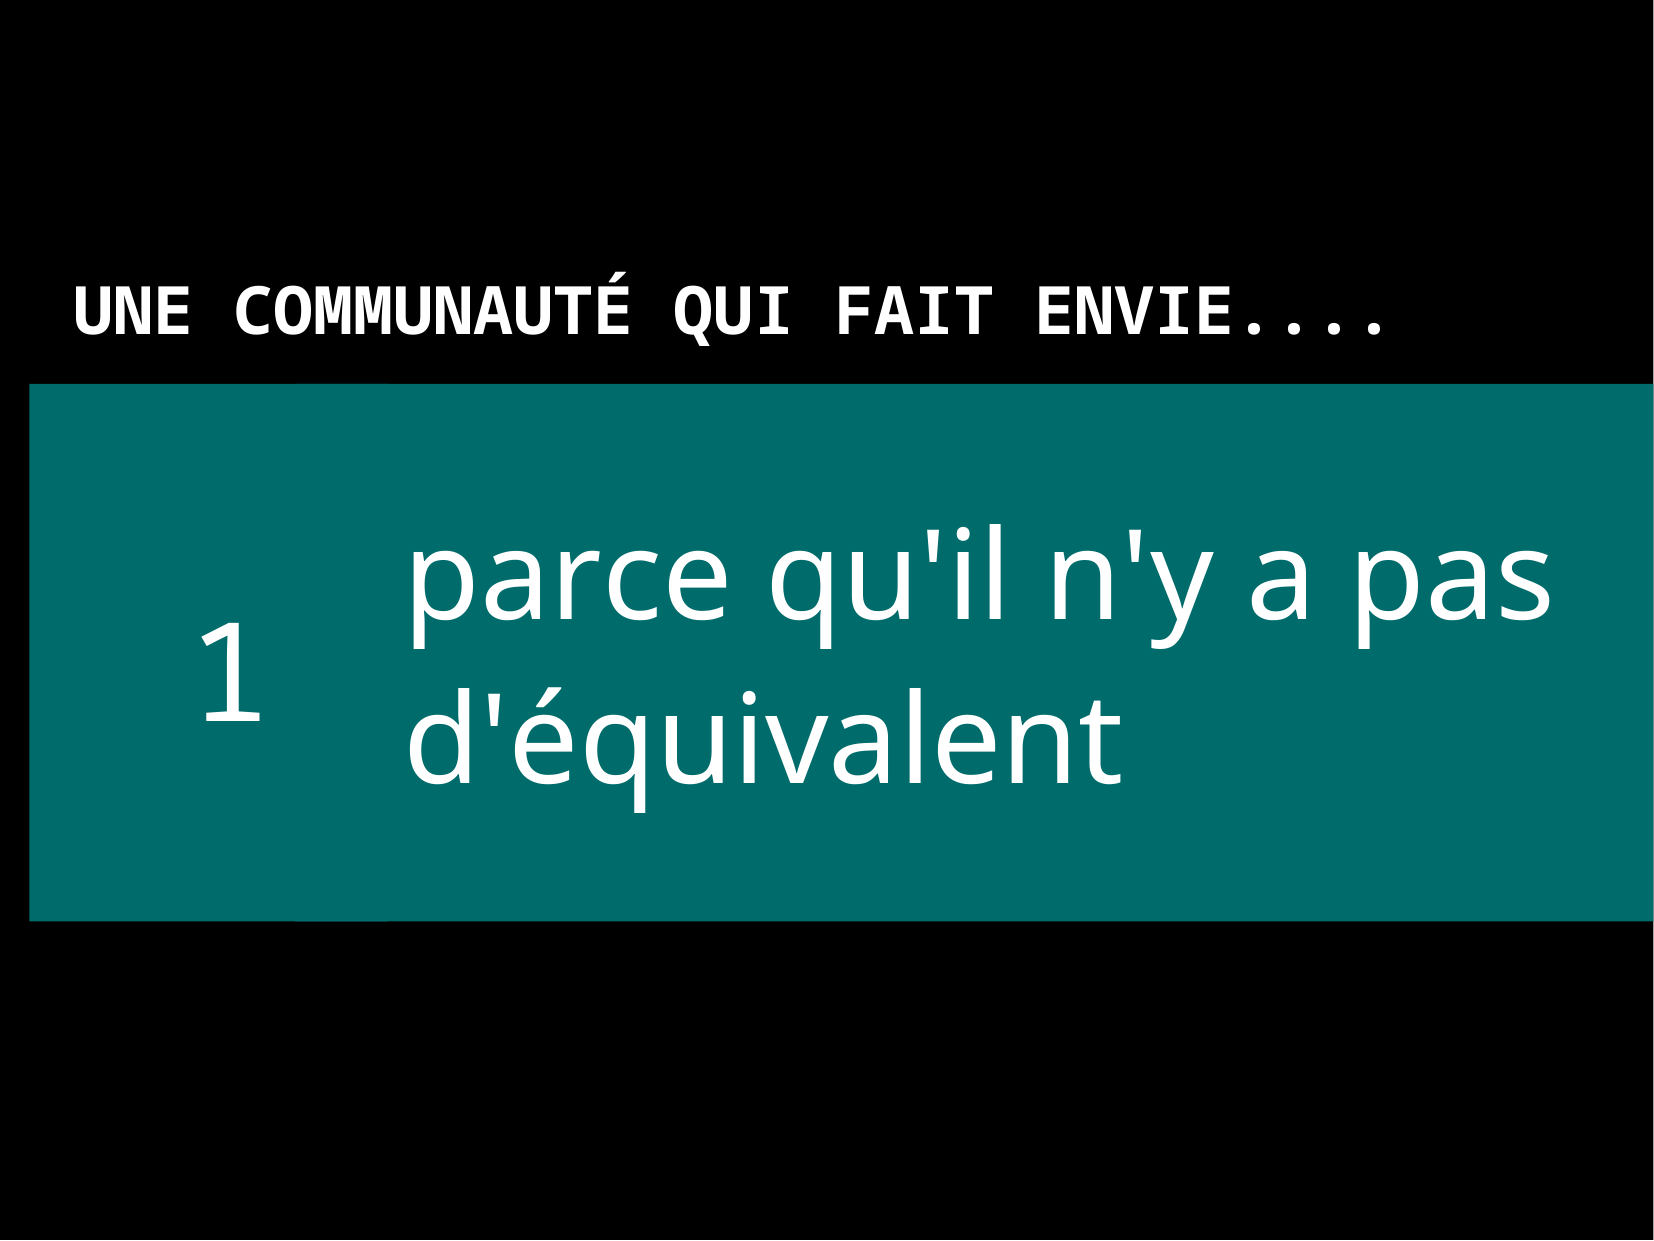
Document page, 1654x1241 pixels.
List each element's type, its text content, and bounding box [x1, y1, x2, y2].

text_box 1 [173, 566, 266, 770]
text_box UNE COMMUNAUTÉ QUI FAIT ENVIE.... [59, 265, 1644, 358]
text_box [29, 383, 295, 922]
text_box parce qu'il n'y a pas d'équivalent [295, 383, 1654, 922]
